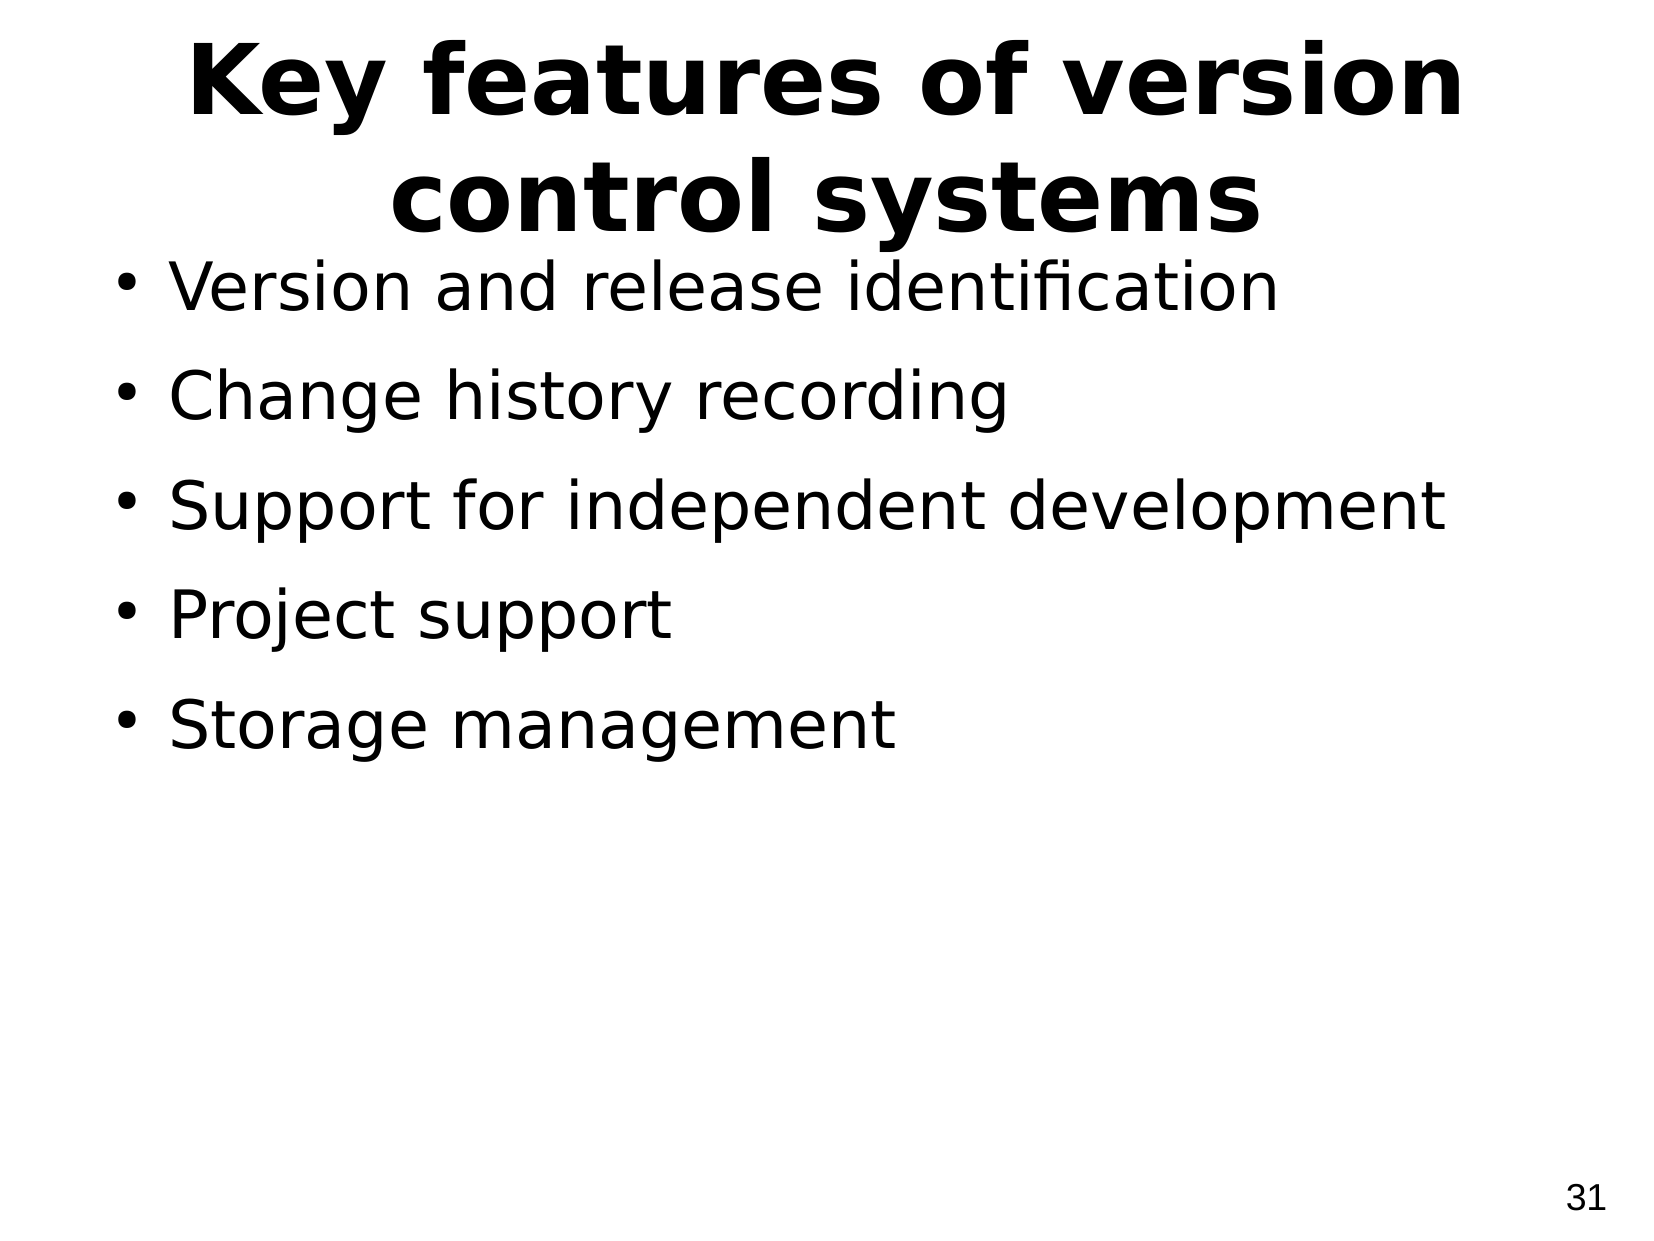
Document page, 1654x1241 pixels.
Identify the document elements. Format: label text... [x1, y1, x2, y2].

title Key features of version control systems [82, 61, 1571, 207]
list Version and release identification Change history recording Support for independent development Project support Storage management [82, 236, 1571, 1205]
